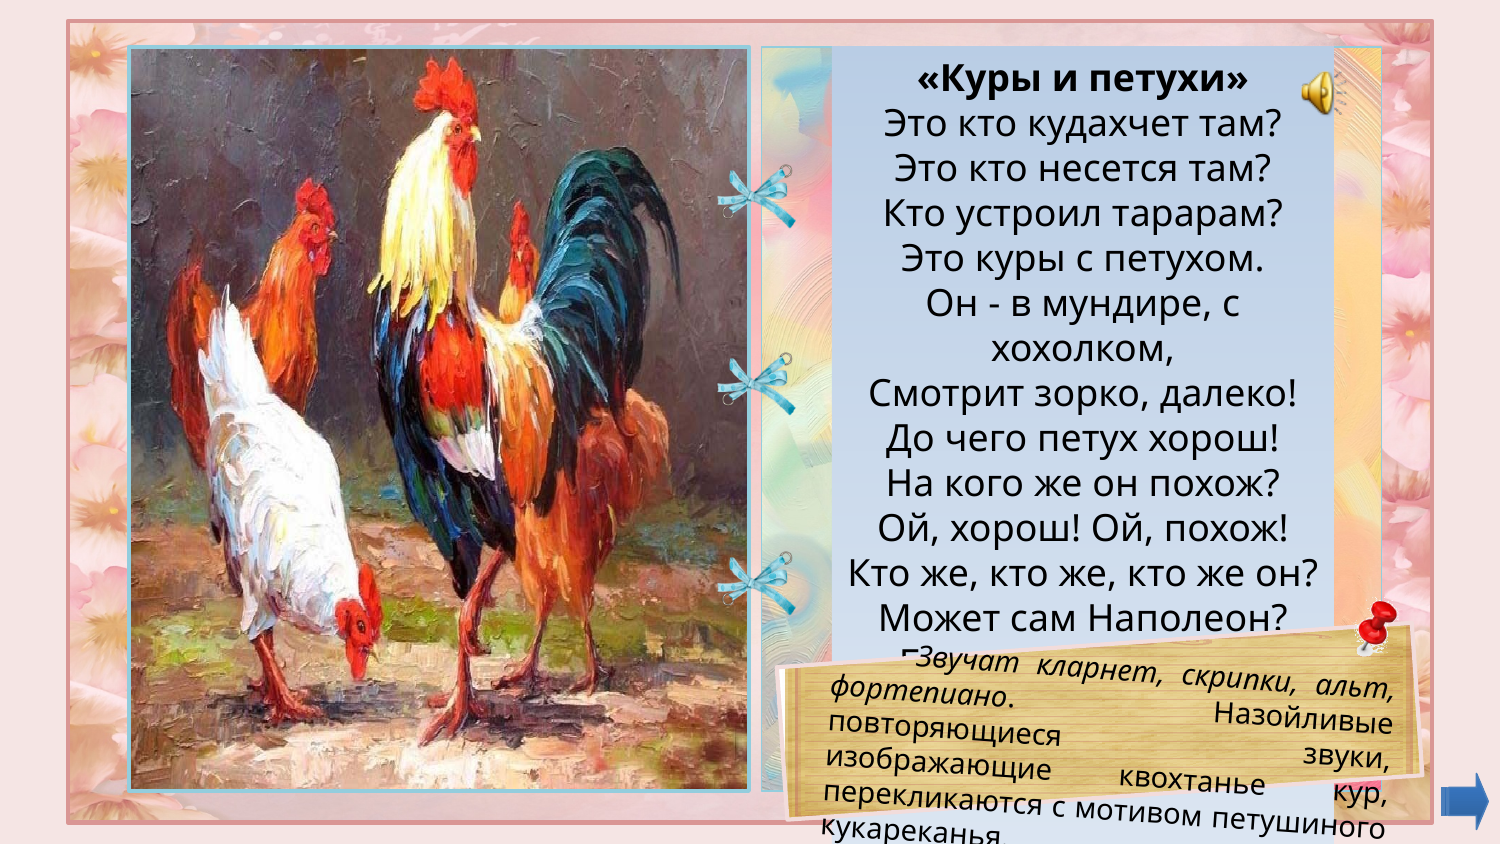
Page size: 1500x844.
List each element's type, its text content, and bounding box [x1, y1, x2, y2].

text_box [1118, 46, 1423, 777]
text_box «Куры и петухи» Это кто кудахчет там? Это кто несется там? Кто устроил тарарам? Это куры с петухом. Он - в мундире, с хохолком, Смотрит зорко, далеко! До чего петух хорош! На кого же он похож? Ой, хорош! Ой, похож! Кто же, кто же, кто же он? Может сам Наполеон? «Браво, бис!» - со всех сторон. [831, 46, 1334, 643]
text_box [761, 46, 831, 820]
picture [1300, 70, 1351, 121]
text_box Звучат кларнет, скрипки, альт, фортепиано. Назойливые повторяющиеся звуки, изображающие квохтанье кур, перекликаются с мотивом петушиного кукареканья. [804, 623, 1413, 844]
picture [70, 23, 1430, 821]
text_box [128, 46, 749, 791]
text_box [1448, 773, 1489, 830]
